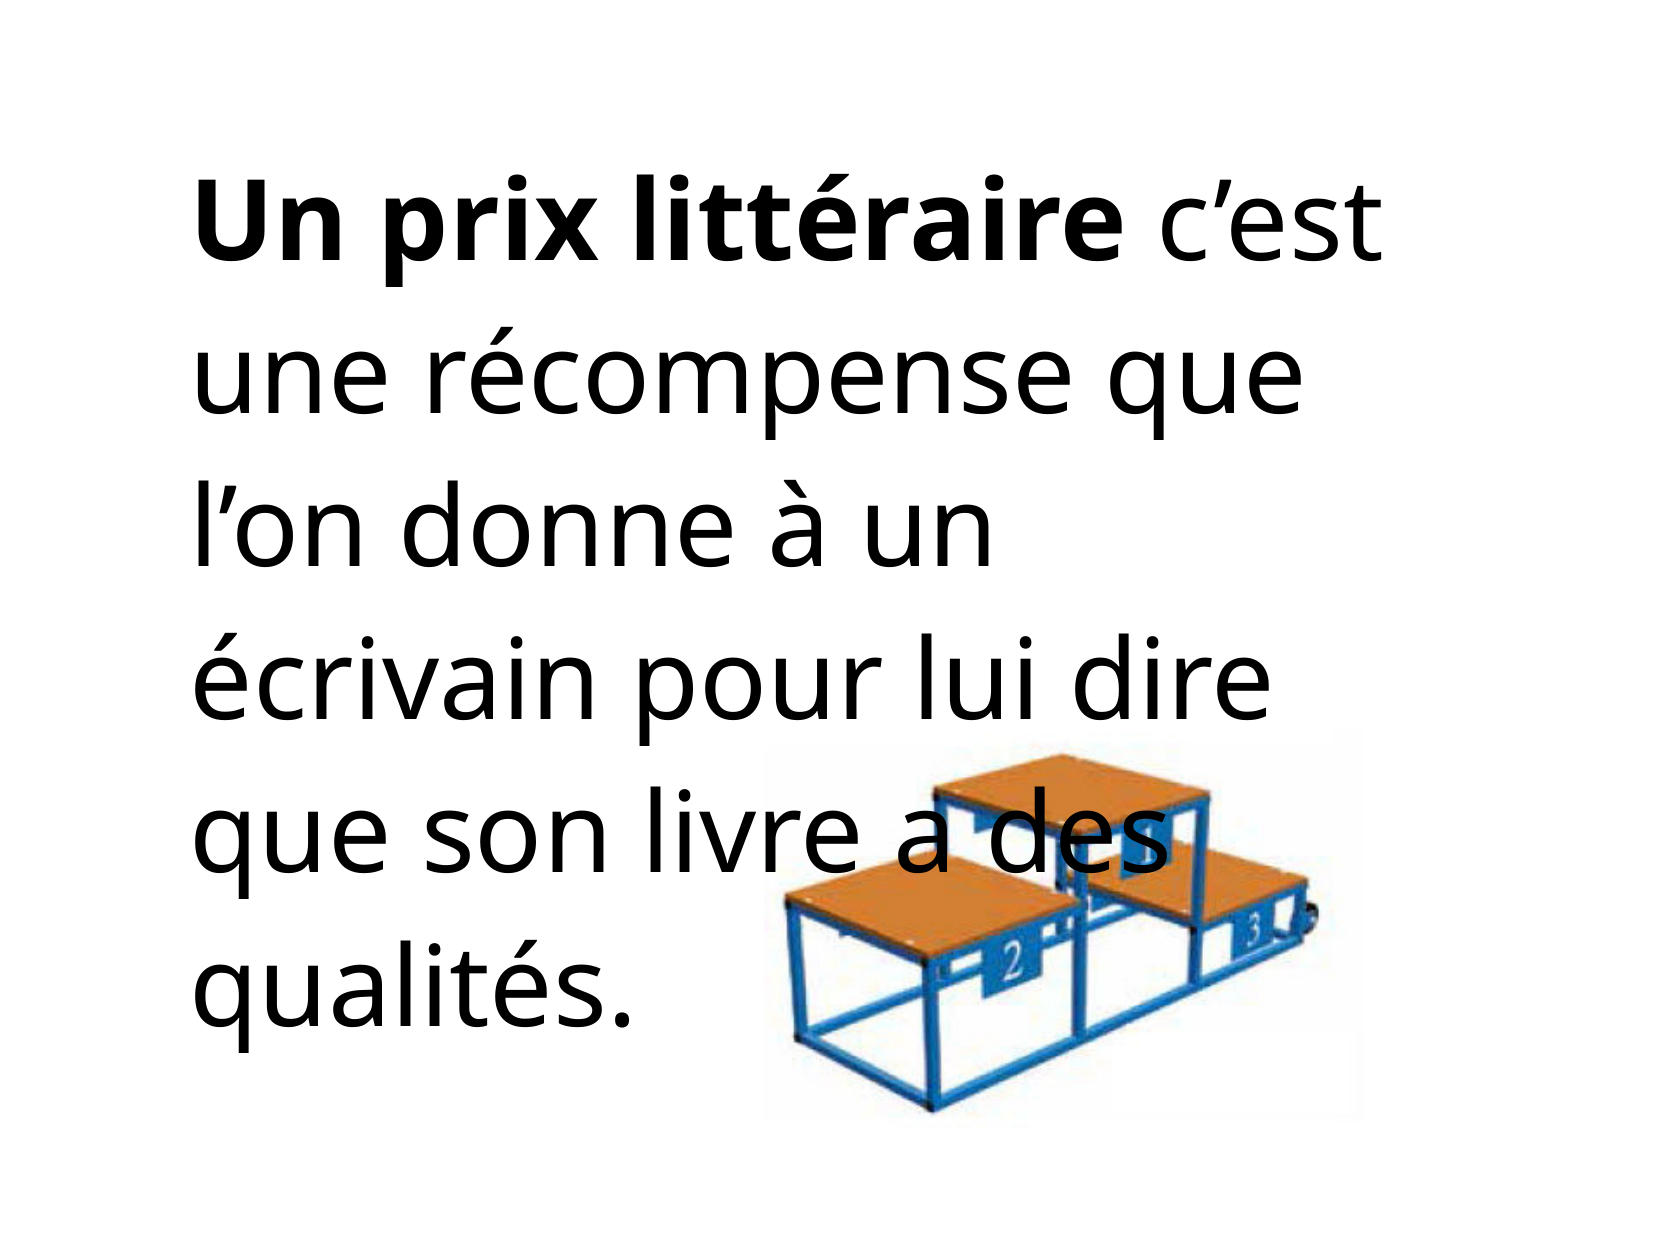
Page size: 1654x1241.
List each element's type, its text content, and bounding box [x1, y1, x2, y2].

picture [737, 1067, 1364, 1133]
text_box Un prix littéraire c’est une récompense que l’on donne à un écrivain pour lui dire que son livre a des qualités. [175, 132, 1401, 1067]
